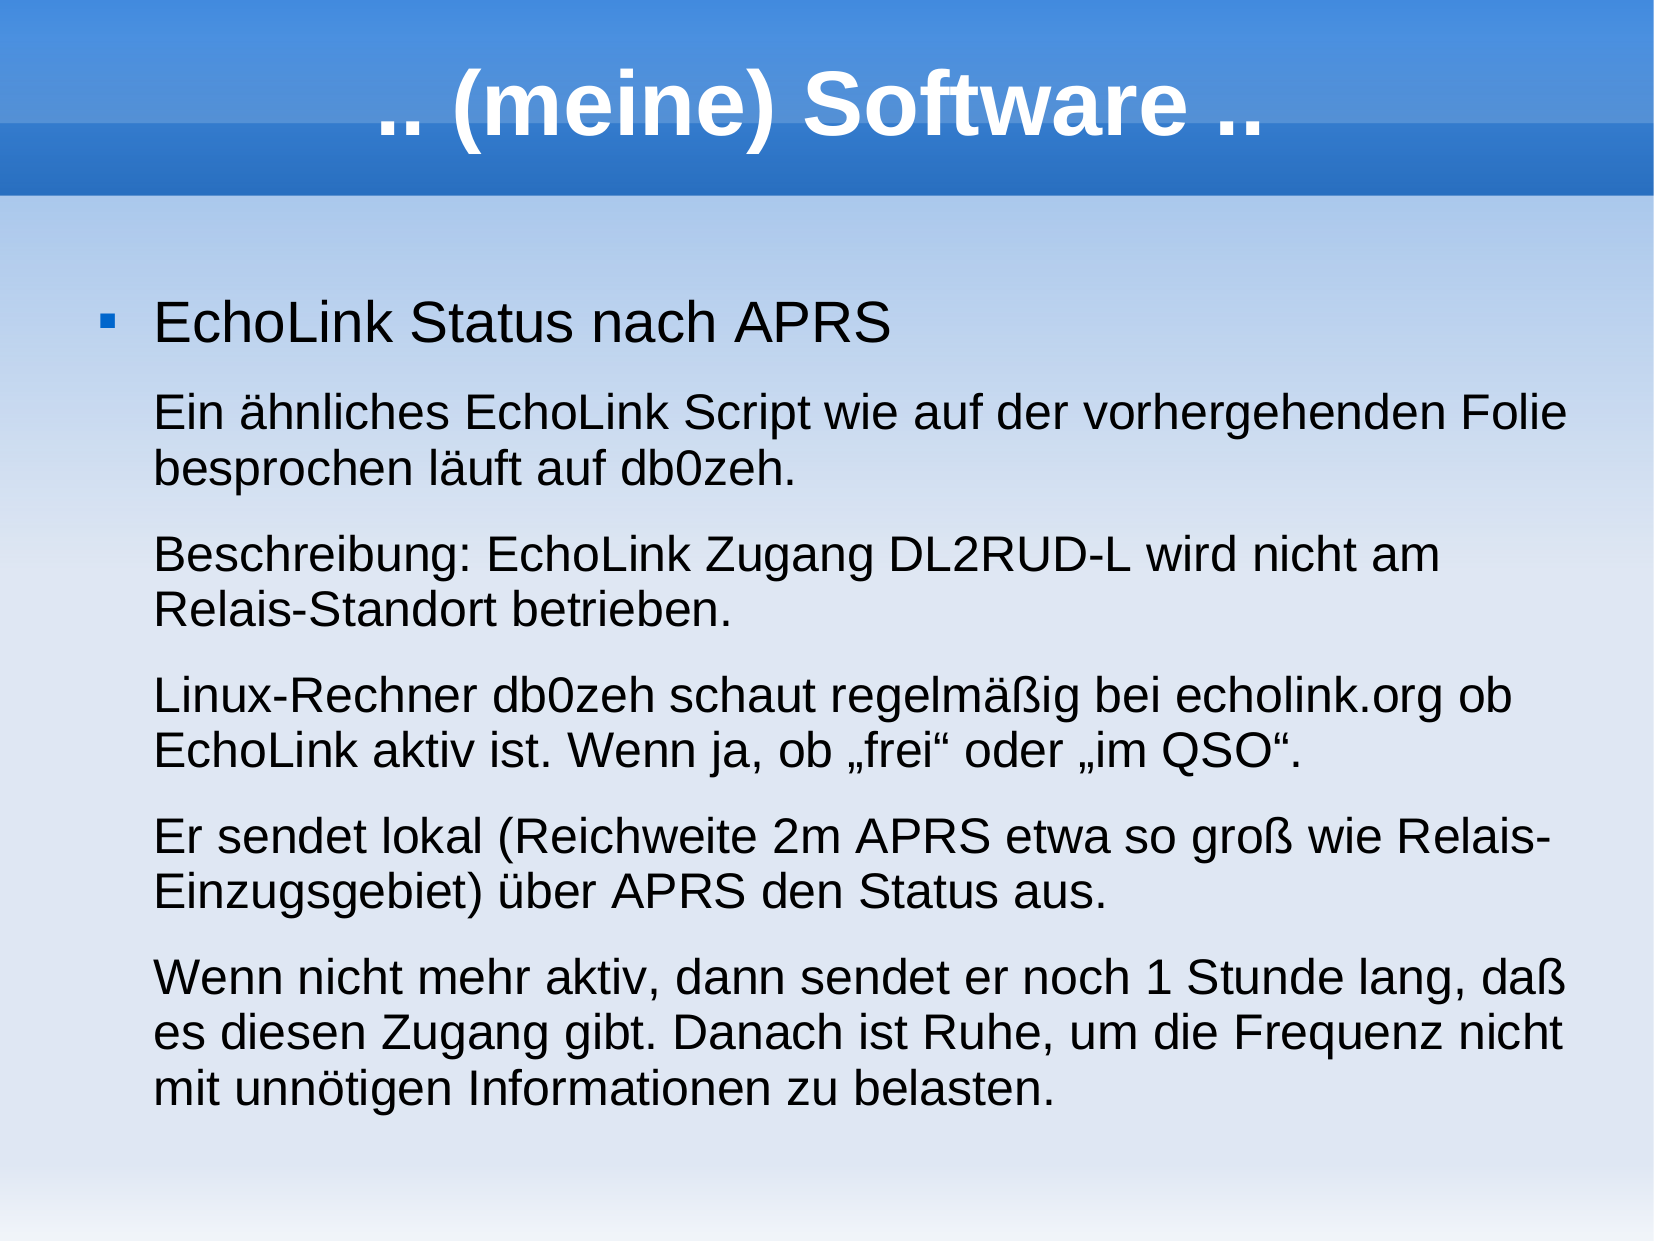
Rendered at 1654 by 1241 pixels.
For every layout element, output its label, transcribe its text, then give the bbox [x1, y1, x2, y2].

picture [0, 0, 1654, 1241]
title .. (meine) Software .. [76, 7, 1565, 200]
list EchoLink Status nach APRS Ein ähnliches EchoLink Script wie auf der vorhergehenden Folie besprochen läuft auf db0zeh. Beschreibung: EchoLink Zugang DL2RUD-L wird nicht am Relais-Standort betrieben. Linux-Rechner db0zeh schaut regelmäßig bei echolink.org ob EchoLink aktiv ist. Wenn ja, ob „frei“ oder „im QSO“. Er sendet lokal (Reichweite 2m APRS etwa so groß wie Relais-Einzugsgebiet) über APRS den Status aus. Wenn nicht mehr aktiv, dann sendet er noch 1 Stunde lang, daß es diesen Zugang gibt. Danach ist Ruhe, um die Frequenz nicht mit unnötigen Informationen zu belasten. [82, 290, 1571, 1117]
